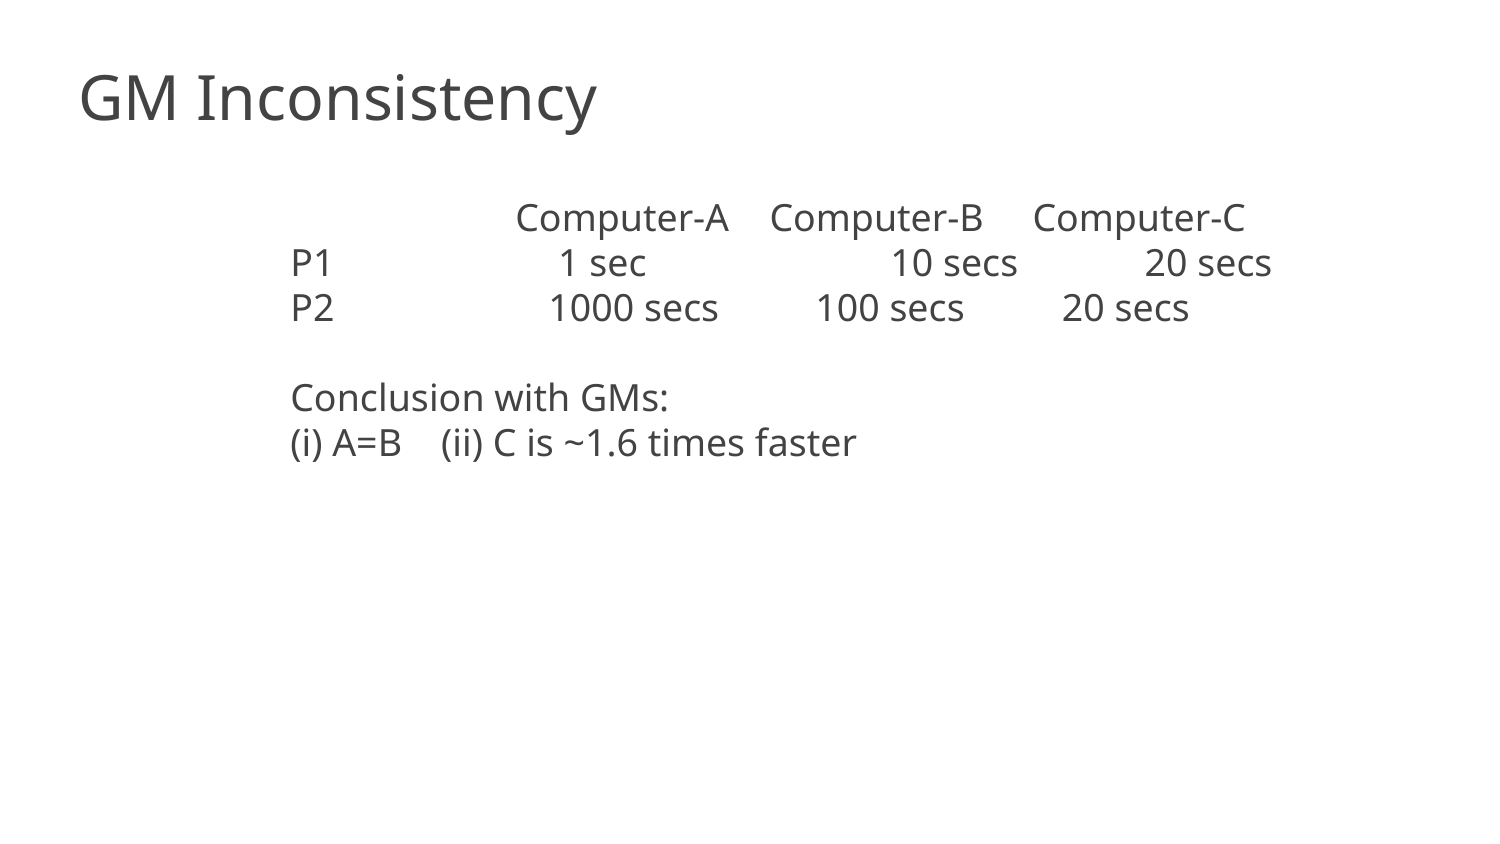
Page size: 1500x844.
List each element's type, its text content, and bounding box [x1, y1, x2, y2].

text_box Computer-A Computer-B Computer-C P1 1 sec 10 secs 20 secs P2 1000 secs 100 secs 20 secs Conclusion with GMs: (i) A=B (ii) C is ~1.6 times faster [200, 179, 1341, 842]
text_box GM Inconsistency [14, 43, 1022, 157]
